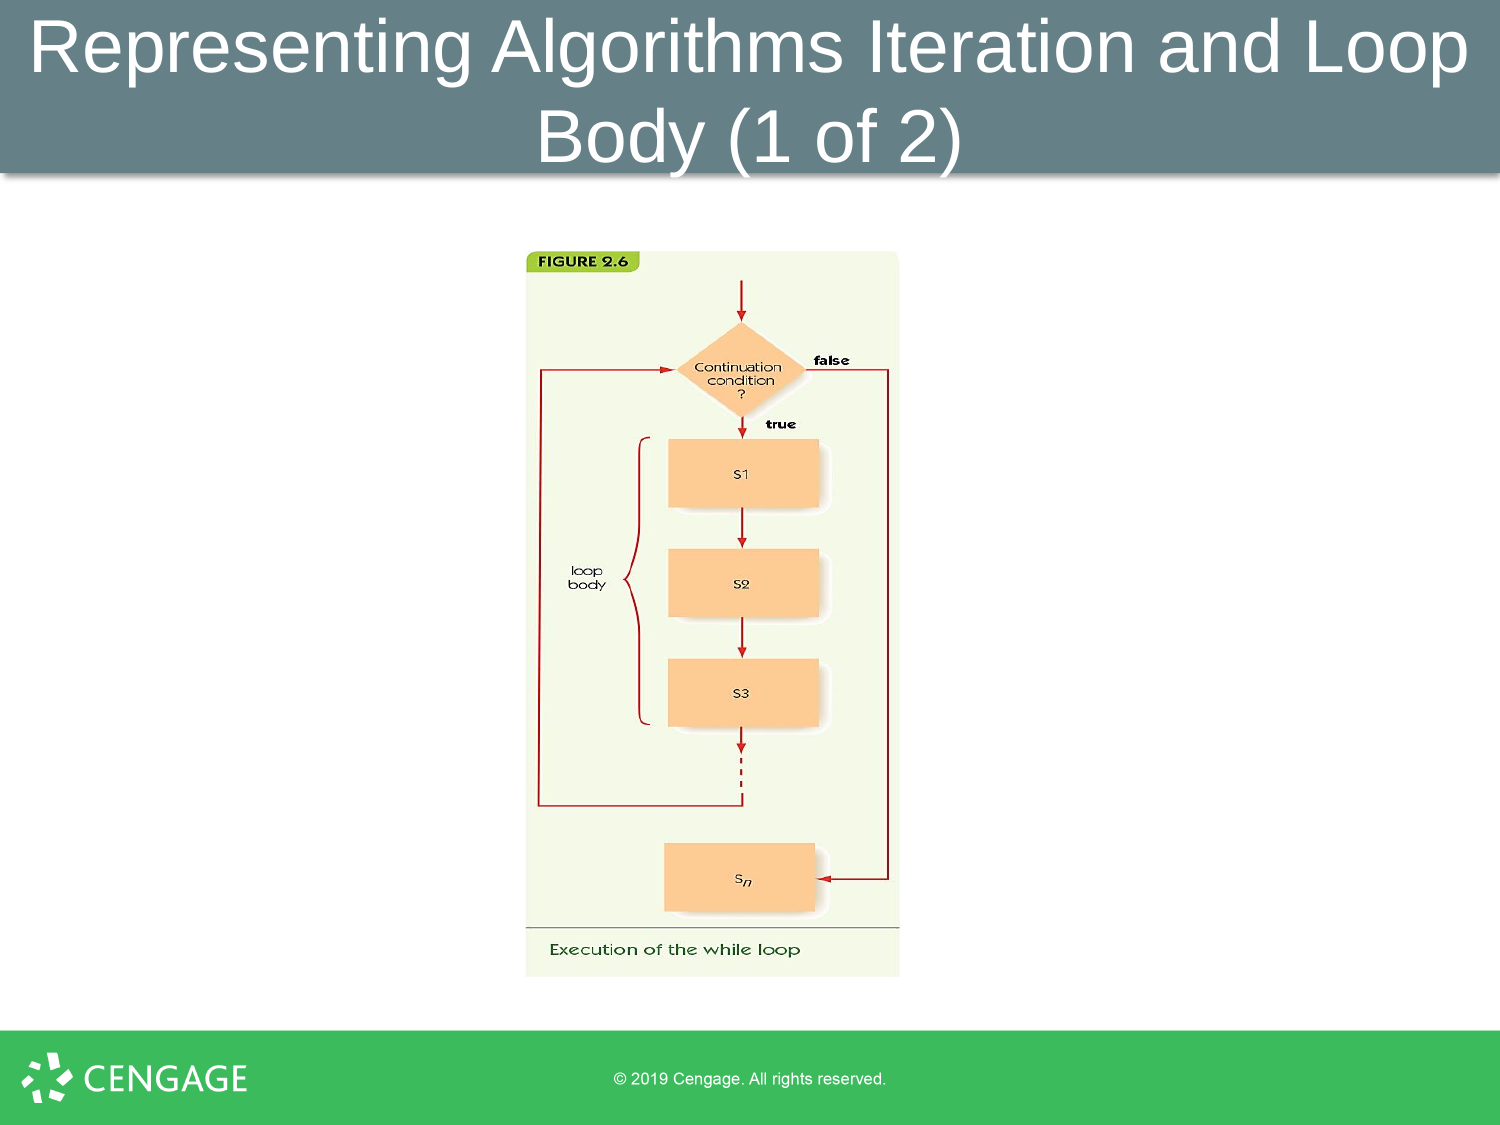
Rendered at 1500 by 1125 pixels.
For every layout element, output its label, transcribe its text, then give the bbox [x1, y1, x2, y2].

picture [0, 174, 1500, 1125]
title Representing Algorithms Iteration and Loop Body (1 of 2) [0, 0, 1500, 174]
